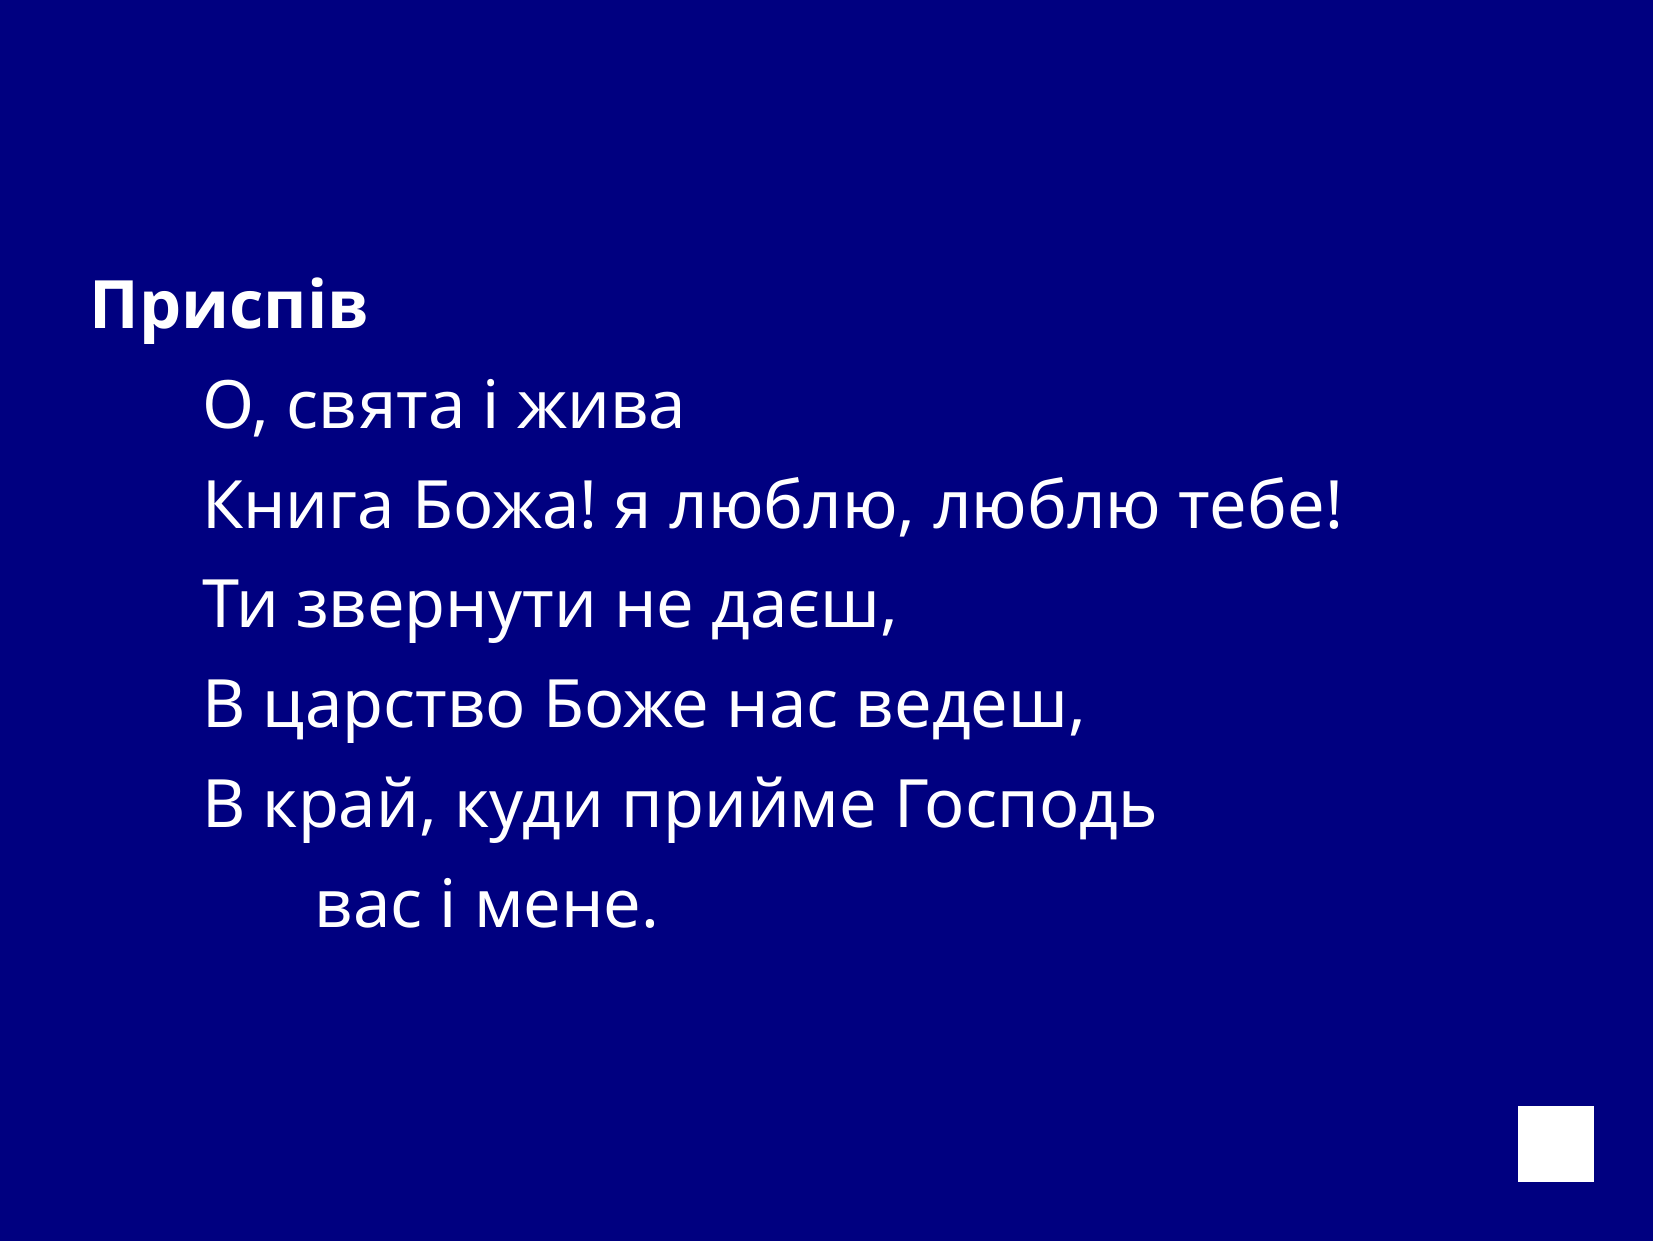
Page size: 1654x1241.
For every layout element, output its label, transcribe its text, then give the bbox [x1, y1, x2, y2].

text_box Приспів О, свята і жива Книга Божа! я люблю, люблю тебе! Ти звернути не даєш, В царство Боже нас ведеш, В край, куди прийме Господь вас і мене. [75, 150, 1576, 1163]
text_box [1518, 1106, 1594, 1182]
